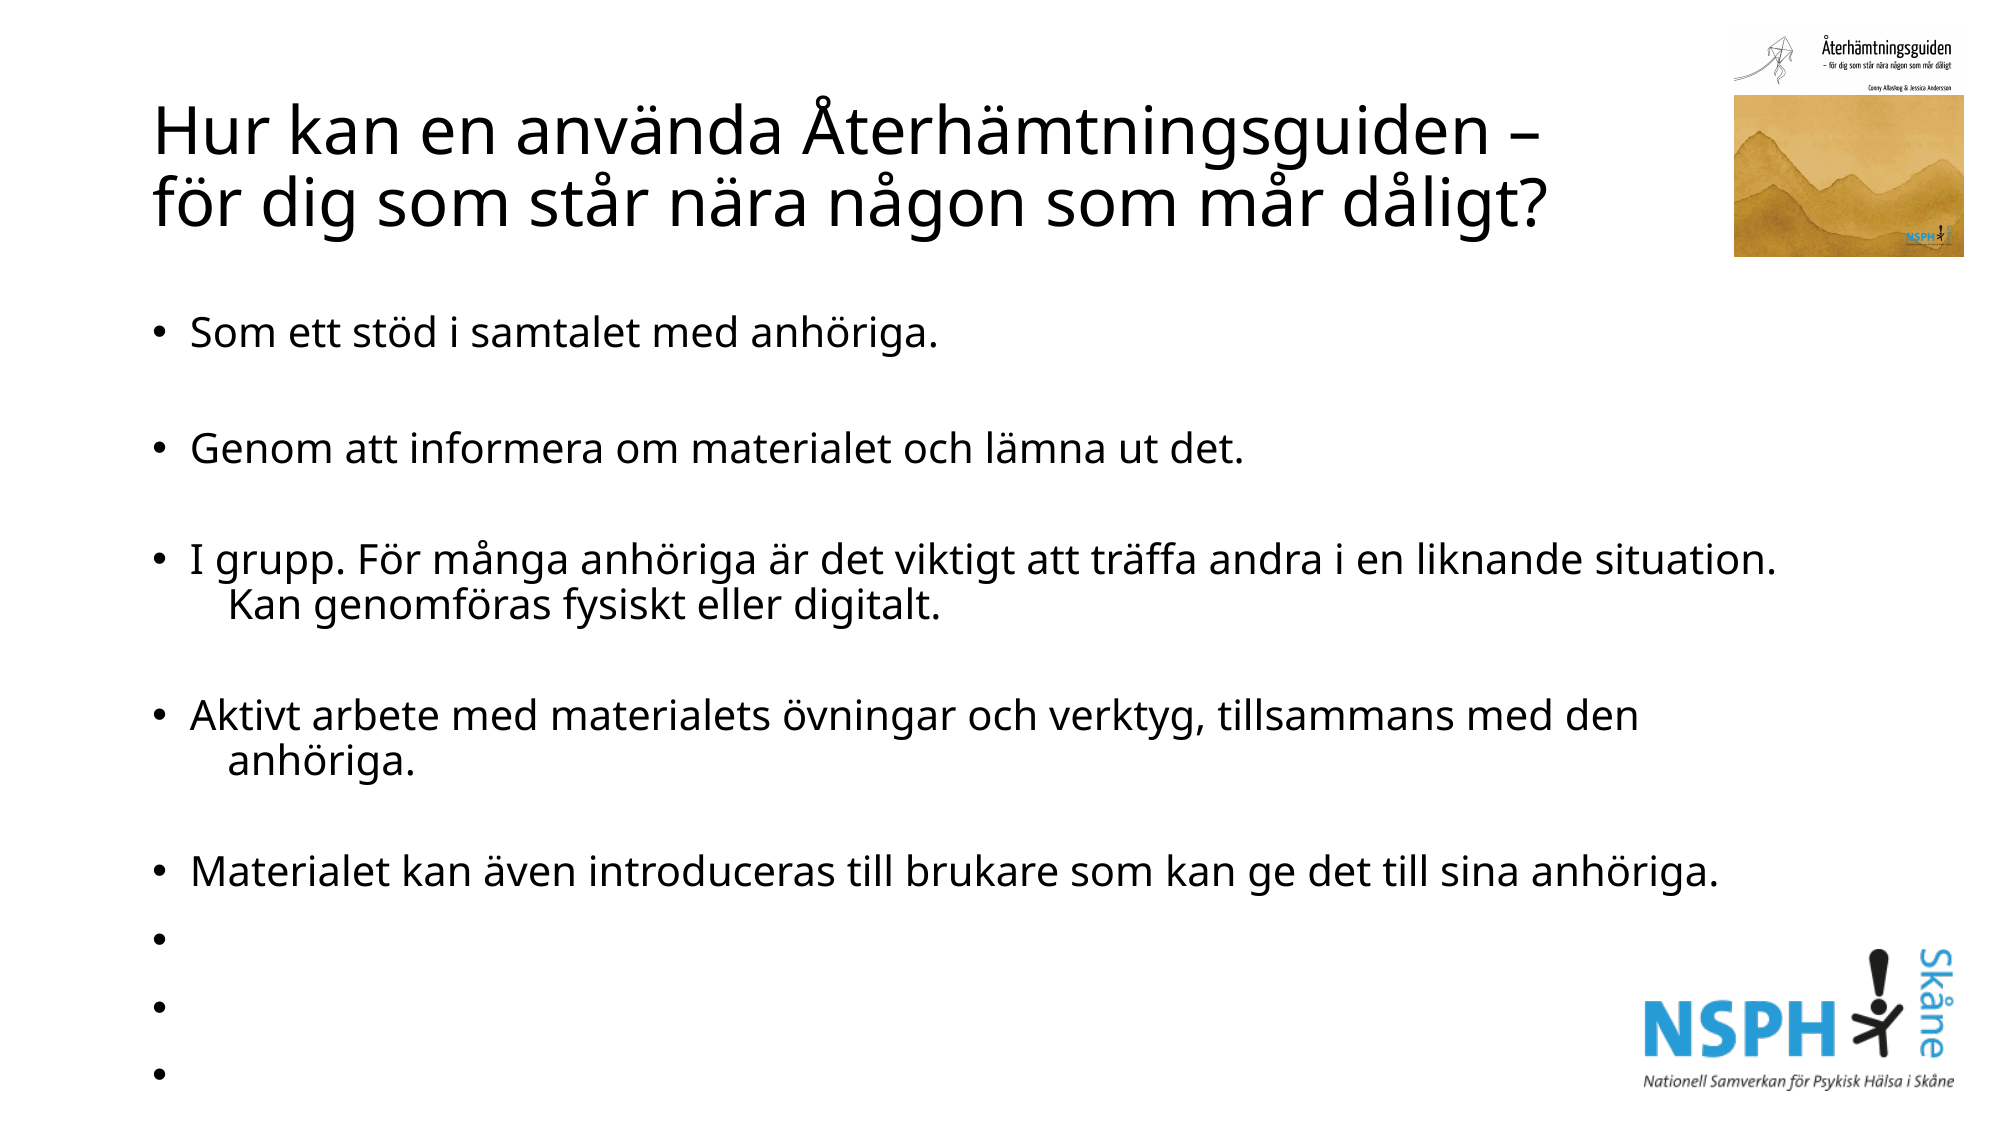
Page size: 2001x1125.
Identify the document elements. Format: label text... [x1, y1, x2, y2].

title Hur kan en använda Återhämtningsguiden – för dig som står nära någon som mår dåligt? [137, 59, 1863, 278]
list Som ett stöd i samtalet med anhöriga. Genom att informera om materialet och lämna ut det. I grupp. För många anhöriga är det viktigt att träffa andra i en liknande situation. Kan genomföras fysiskt eller digitalt. Aktivt arbete med materialets övningar och verktyg, tillsammans med den anhöriga. Materialet kan även introduceras till brukare som kan ge det till sina anhöriga. [137, 303, 1817, 993]
picture [1734, 27, 1964, 257]
picture [1644, 949, 1954, 1091]
